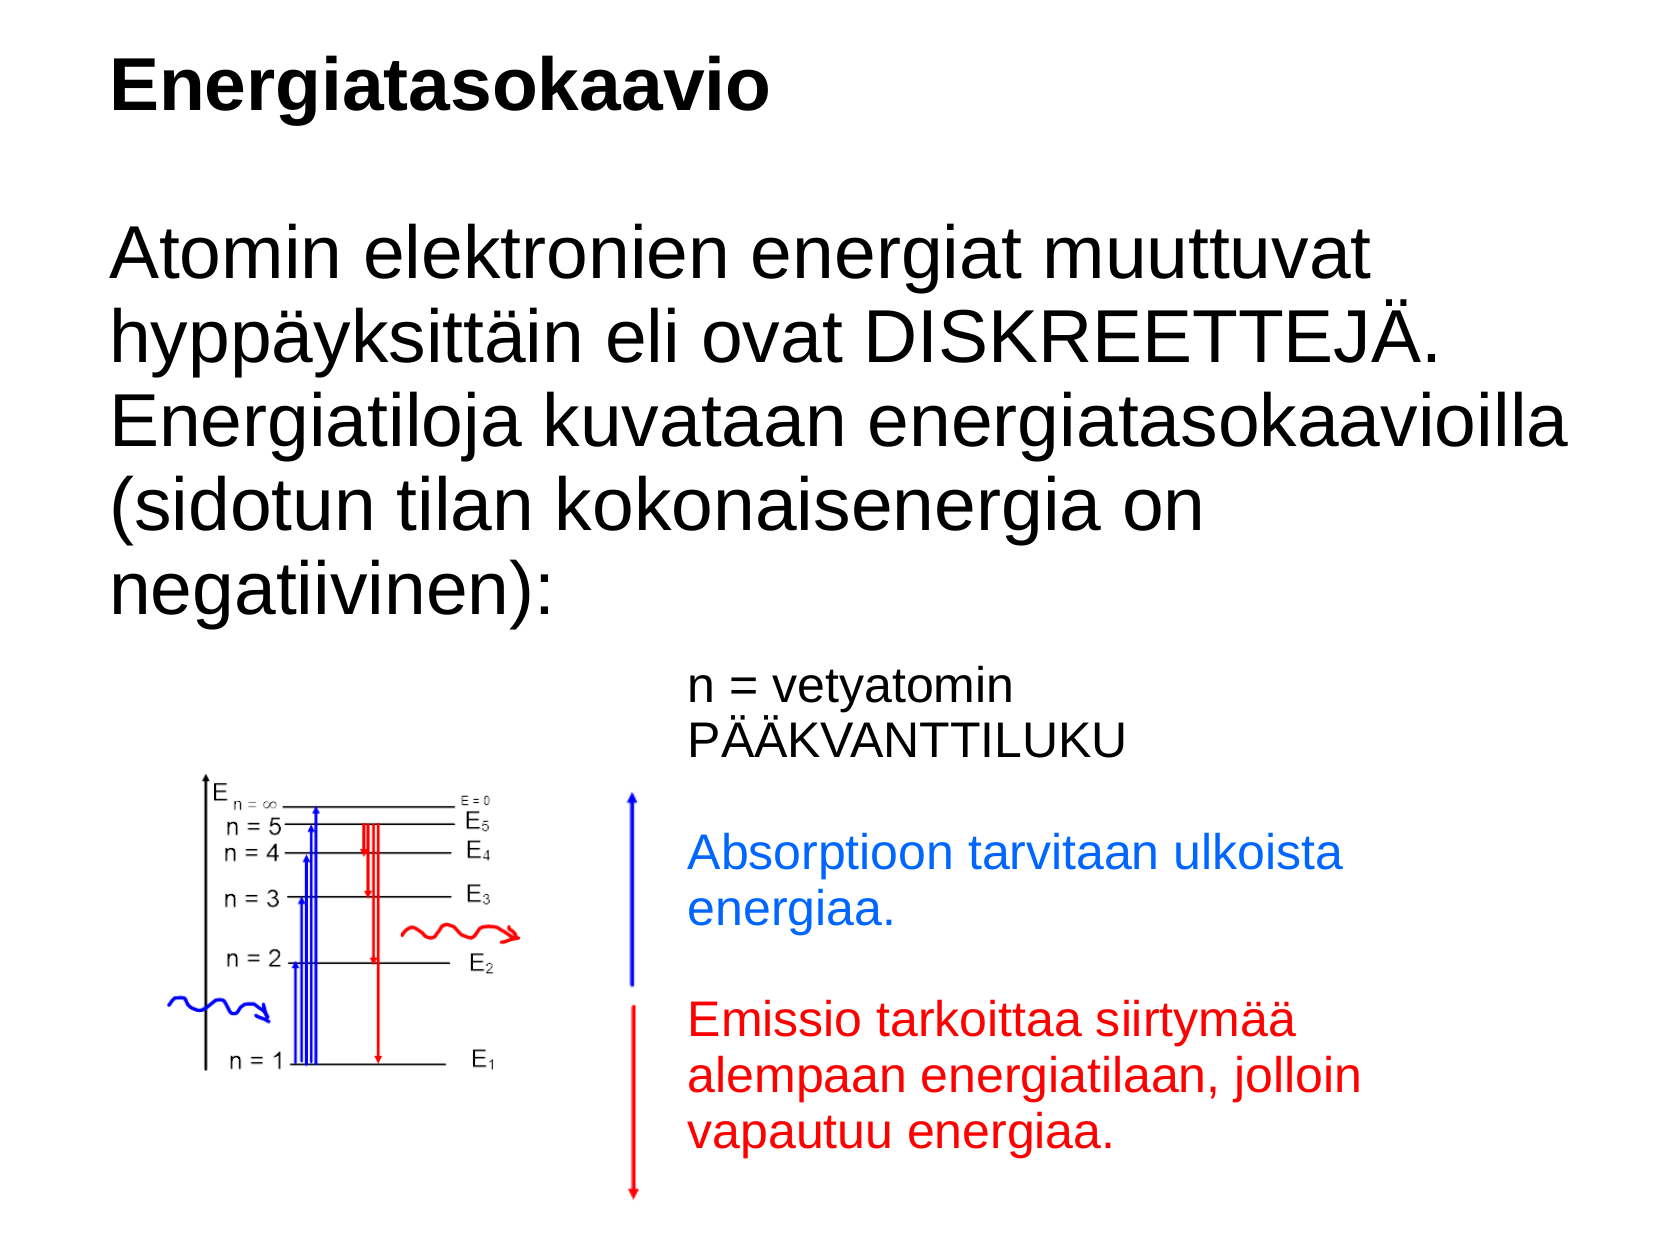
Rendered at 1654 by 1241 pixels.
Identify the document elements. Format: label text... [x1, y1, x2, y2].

text_box n = vetyatomin PÄÄKVANTTILUKU Absorptioon tarvitaan ulkoista energiaa. Emissio tarkoittaa siirtymää alempaan energiatilaan, jolloin vapautuu energiaa. [673, 649, 1406, 1241]
text_box Energiatasokaavio Atomin elektronien energiat muuttuvat hyppäyksittäin eli ovat DISKREETTEJÄ. Energiatiloja kuvataan energiatasokaavioilla (sidotun tilan kokonaisenergia on negatiivinen): [94, 35, 1607, 639]
picture [142, 708, 544, 1105]
picture [590, 731, 674, 1233]
